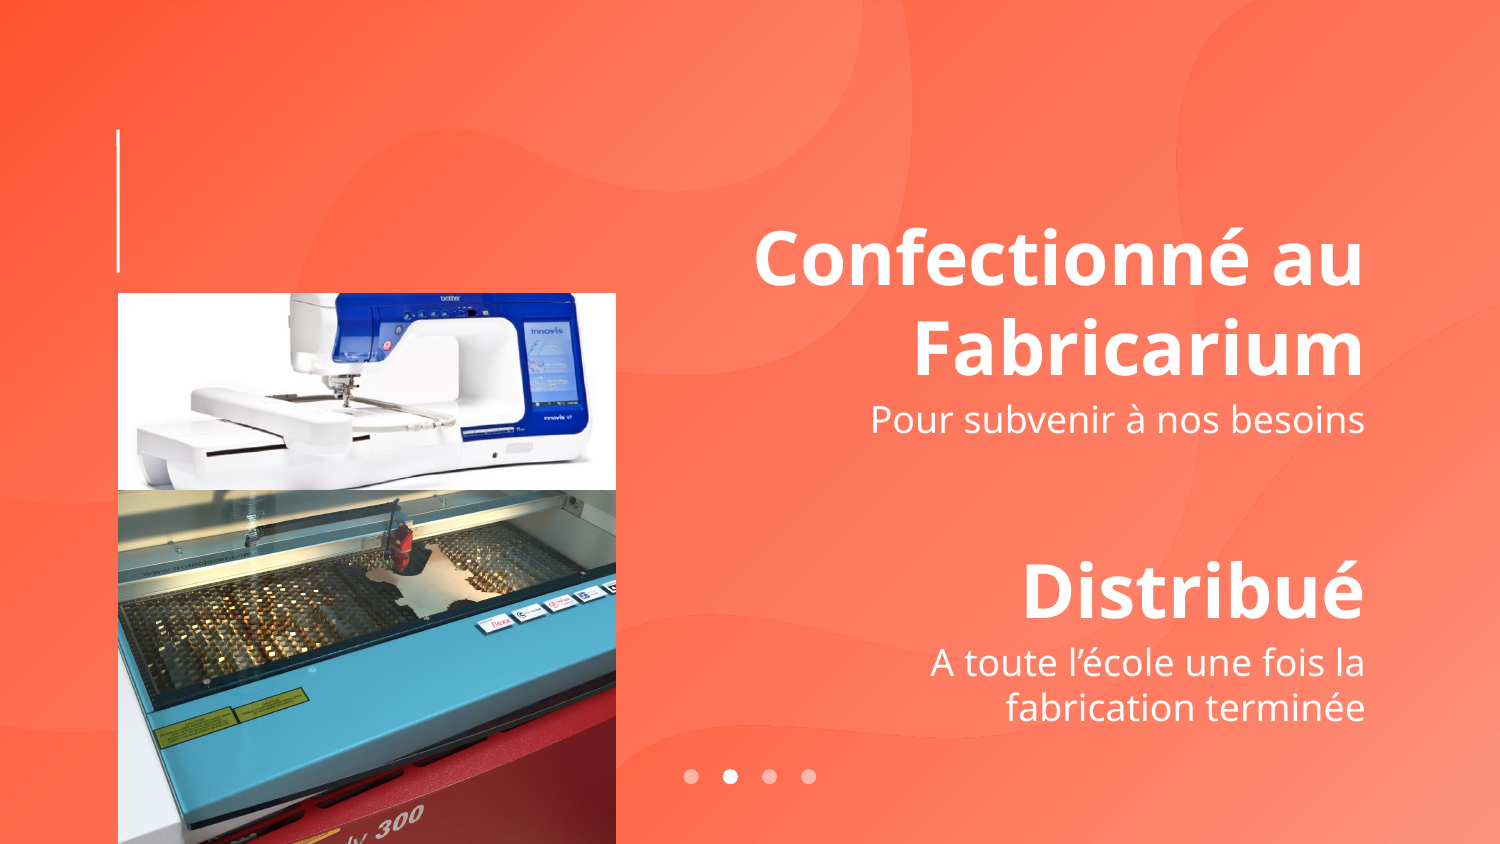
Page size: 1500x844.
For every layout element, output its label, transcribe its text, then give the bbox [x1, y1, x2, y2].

title Distribué [855, 510, 1382, 624]
text_box [761, 769, 778, 785]
text_box [683, 769, 699, 785]
text_box [801, 769, 817, 785]
text_box [722, 769, 738, 785]
subtitle A toute l’école une fois la fabrication terminée [760, 624, 1382, 755]
subtitle Pour subvenir à nos besoins [760, 380, 1382, 511]
picture [118, 293, 616, 844]
title Confectionné au Fabricarium [728, 250, 1382, 406]
